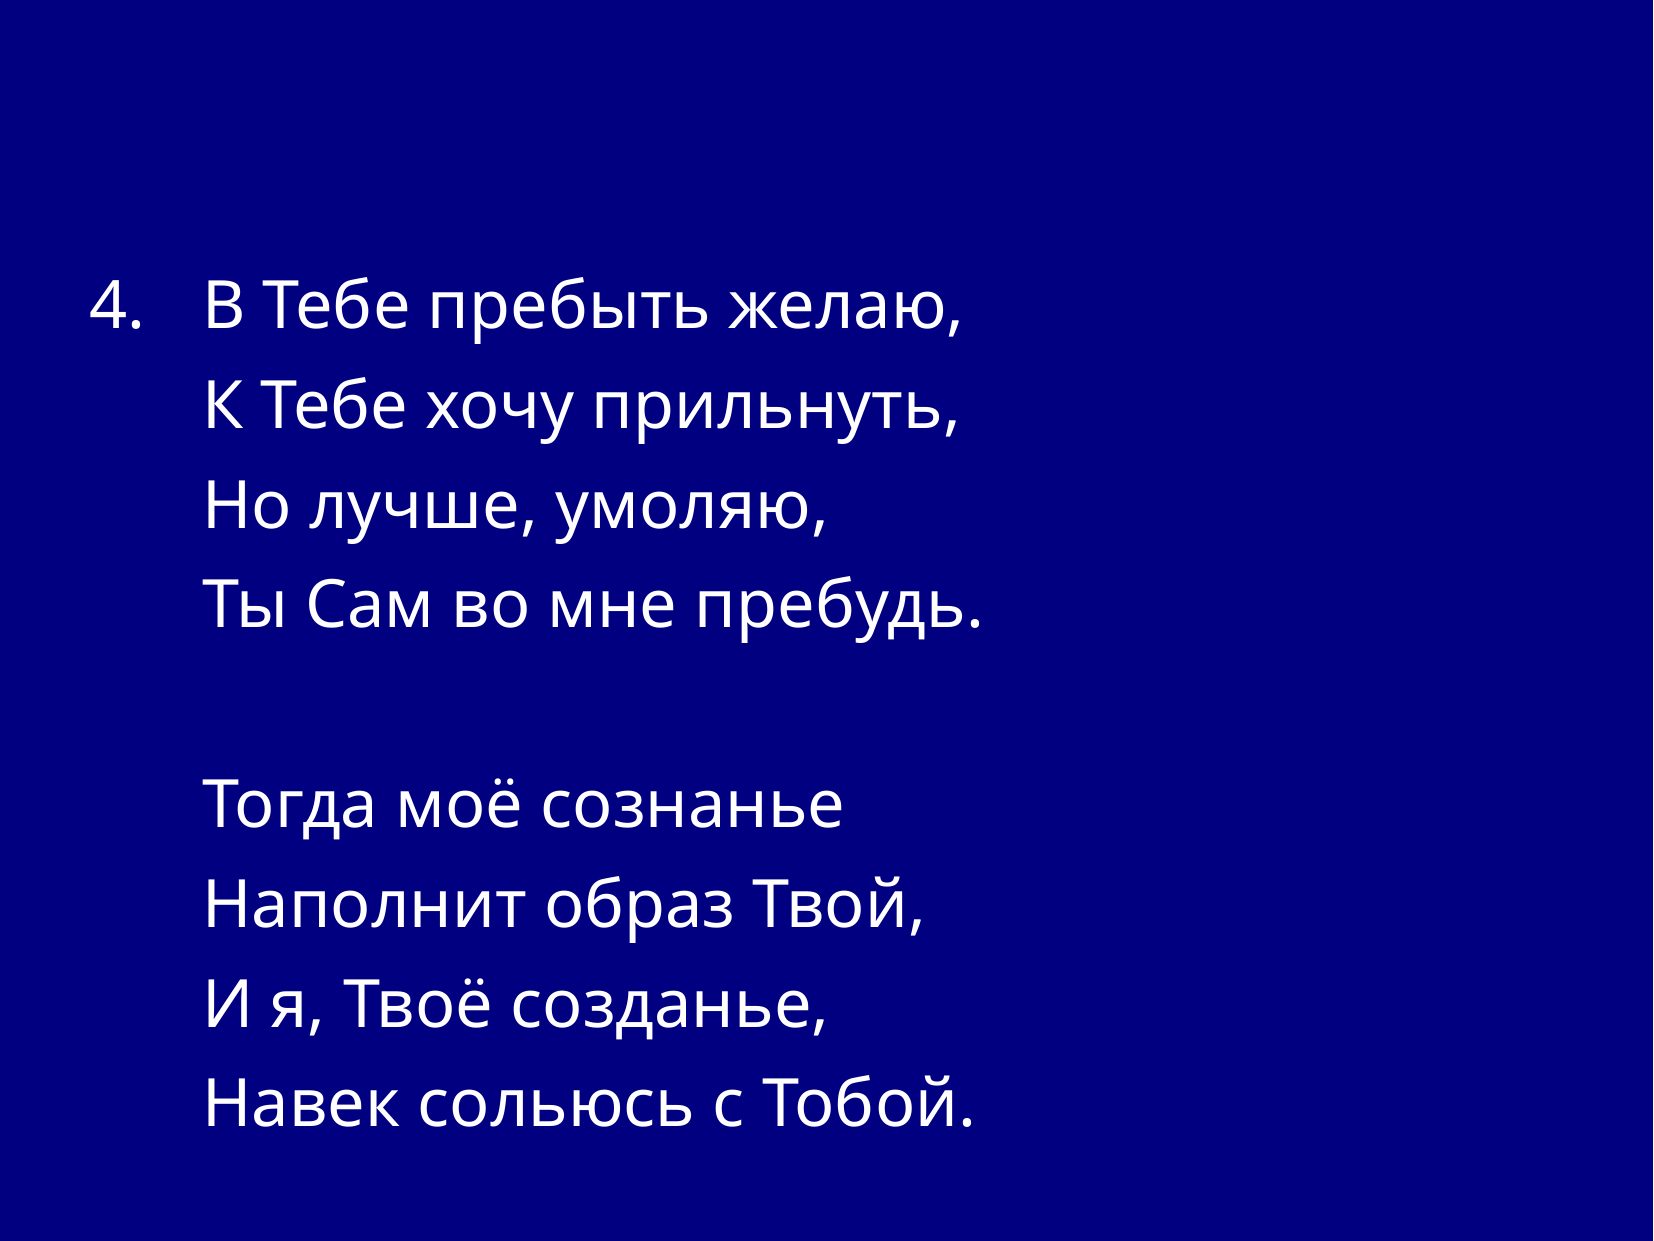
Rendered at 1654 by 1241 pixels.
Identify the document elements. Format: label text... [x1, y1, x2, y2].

text_box 4. В Тебе пребыть желаю, К Тебе хочу прильнуть, Но лучше, умоляю, Ты Сам во мне пребудь. Тогда моё сознанье Наполнит образ Твой, И я, Твоё созданье, Навек сольюсь с Тобой. [75, 150, 1576, 1163]
